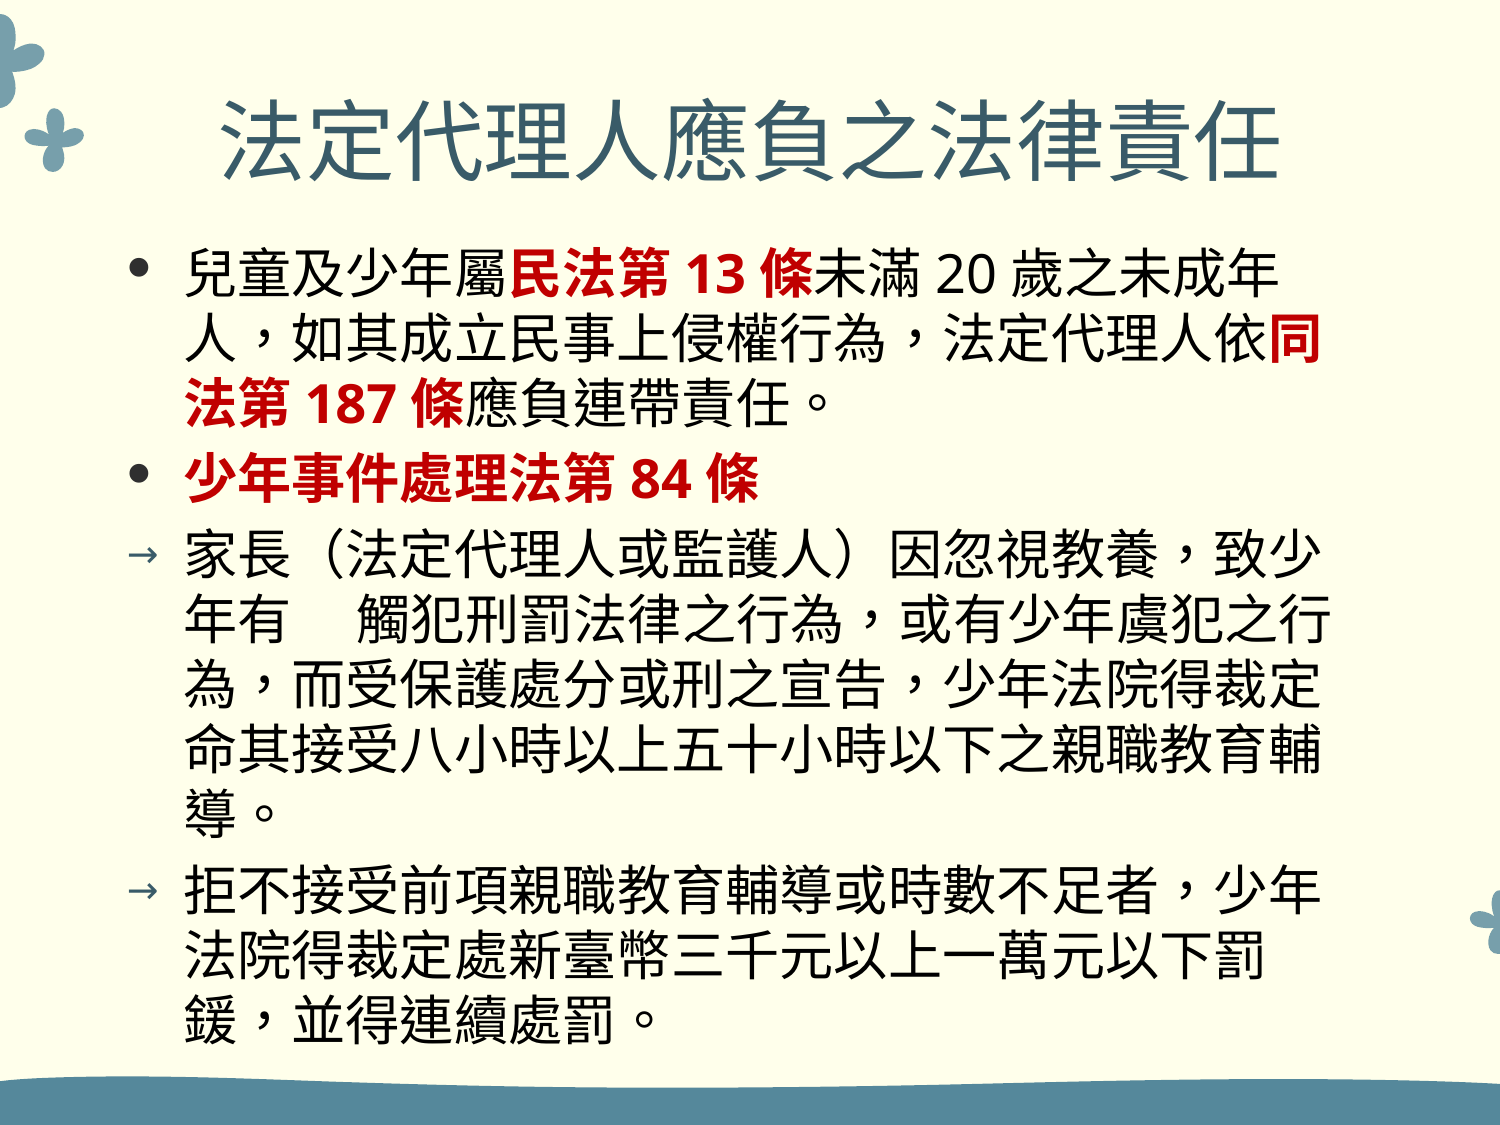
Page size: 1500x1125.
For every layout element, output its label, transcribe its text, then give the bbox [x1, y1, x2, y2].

text_box [0, 14, 45, 108]
title 法定代理人應負之法律責任 [75, 45, 1425, 233]
text_box [0, 1076, 1500, 1125]
list 兒童及少年屬民法第13條未滿20歲之未成年人，如其成立民事上侵權行為，法定代理人依同法第187條應負連帶責任。 少年事件處理法第84條 家長（法定代理人或監護人）因忽視教養，致少年有 觸犯刑罰法律之行為，或有少年虞犯之行為，而受保護處分或刑之宣告，少年法院得裁定命其接受八小時以上五十小時以下之親職教育輔導。 拒不接受前項親職教育輔導或時數不足者，少年法院得裁定處新臺幣三千元以上一萬元以下罰鍰，並得連續處罰。 [112, 231, 1388, 1000]
text_box [24, 108, 84, 172]
text_box [1469, 890, 1500, 954]
